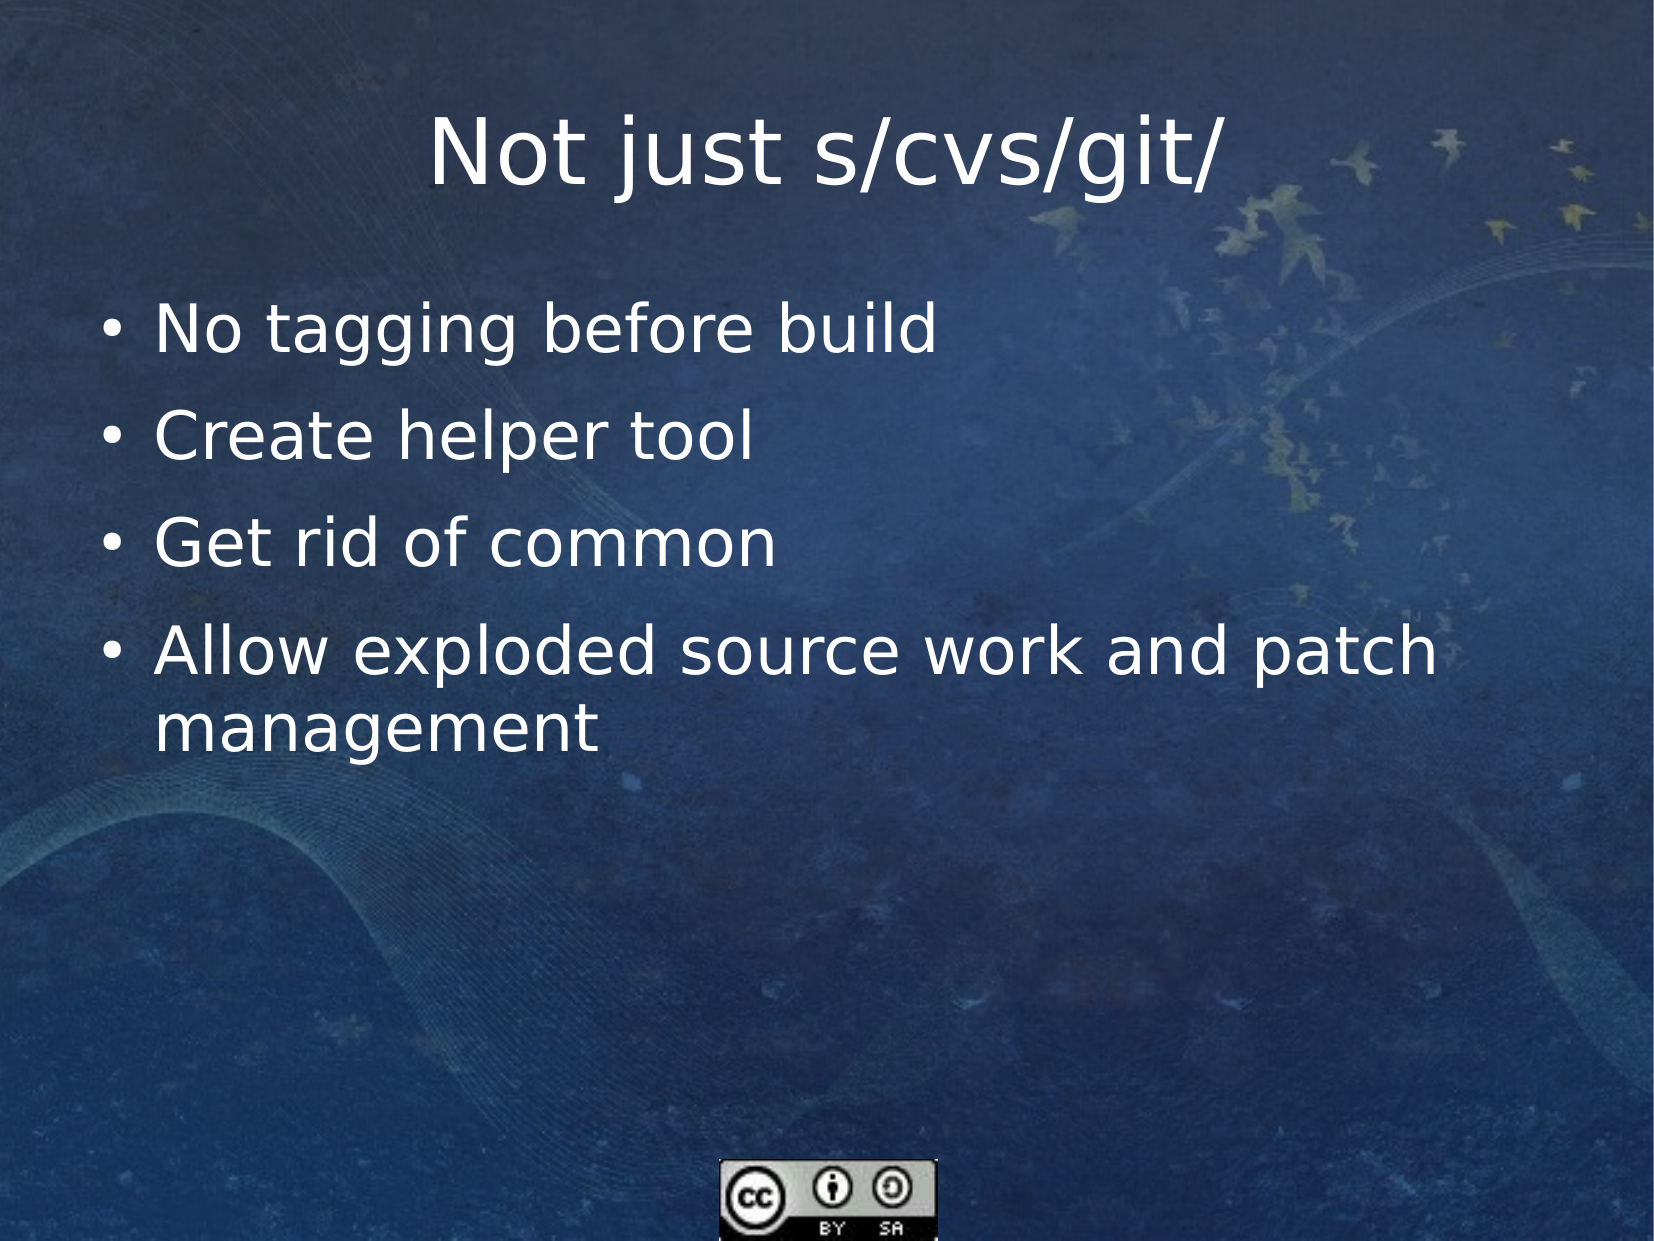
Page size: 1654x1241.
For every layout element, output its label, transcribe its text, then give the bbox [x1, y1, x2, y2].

picture [0, 0, 1654, 1241]
title Not just s/cvs/git/ [82, 56, 1571, 250]
list No tagging before build Create helper tool Get rid of common Allow exploded source work and patch management [82, 290, 1571, 1094]
